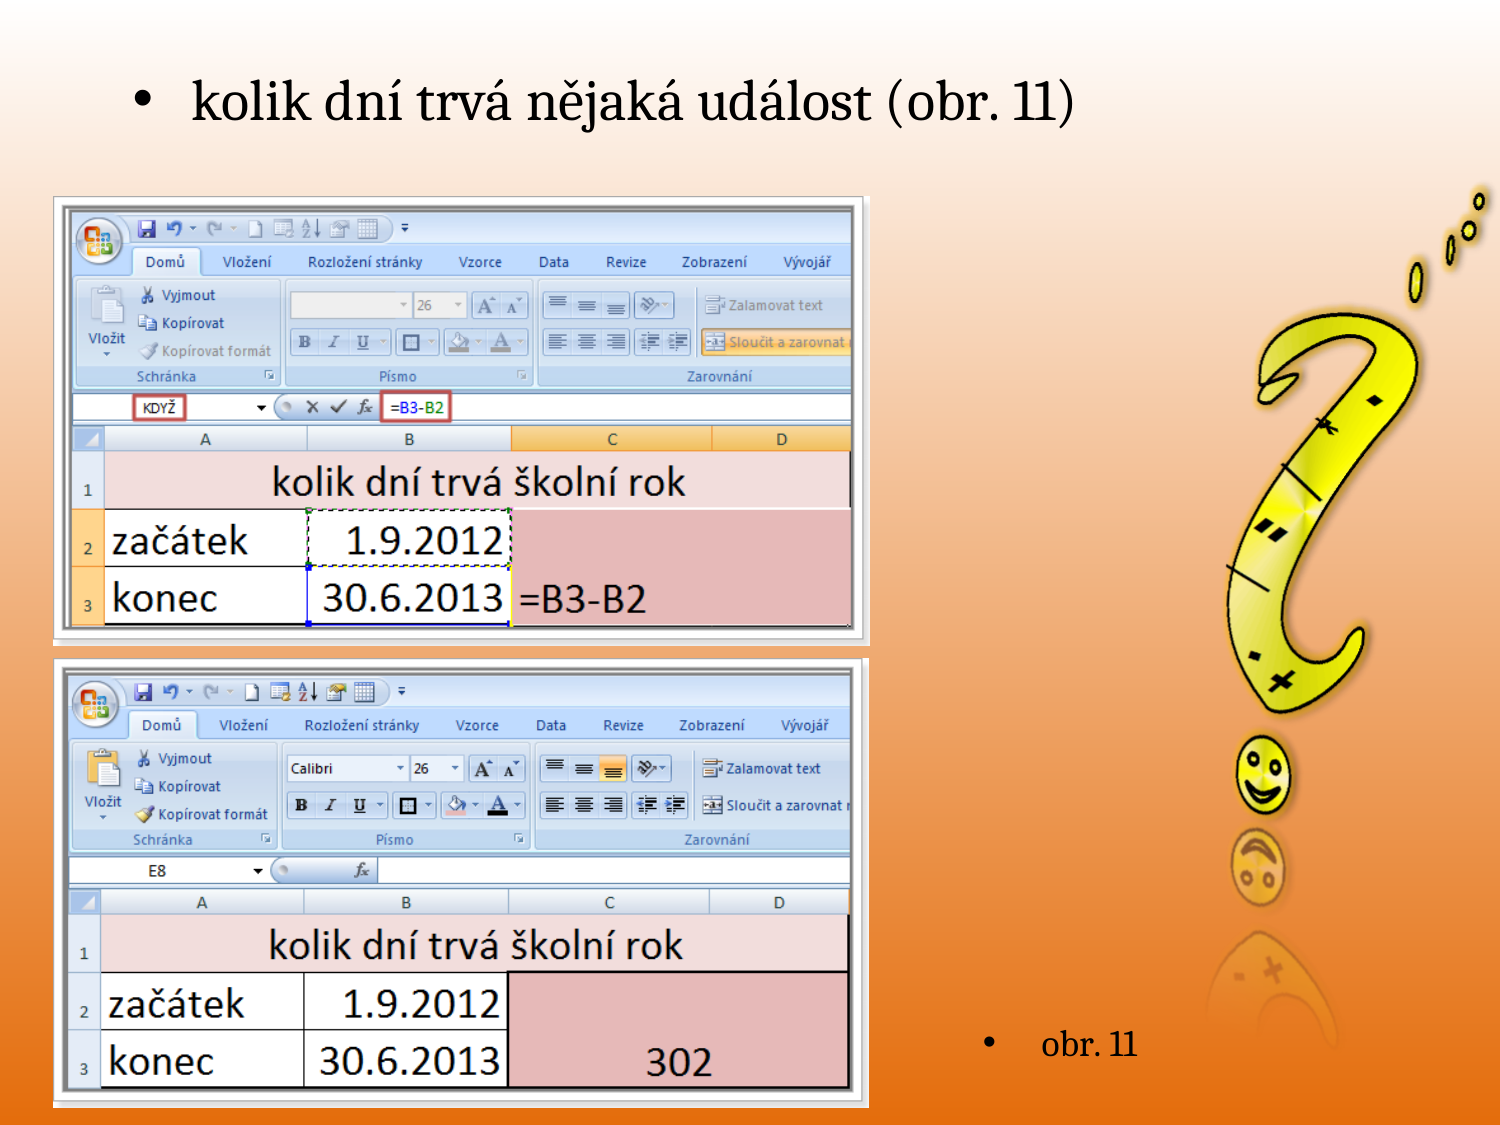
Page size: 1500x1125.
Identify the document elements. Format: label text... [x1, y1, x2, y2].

picture [53, 196, 870, 646]
text_box obr. 11 [924, 1011, 1152, 1072]
picture [1171, 160, 1500, 1125]
text_box kolik dní trvá nějaká událost (obr. 11) [0, 54, 1211, 141]
picture [53, 658, 869, 1108]
